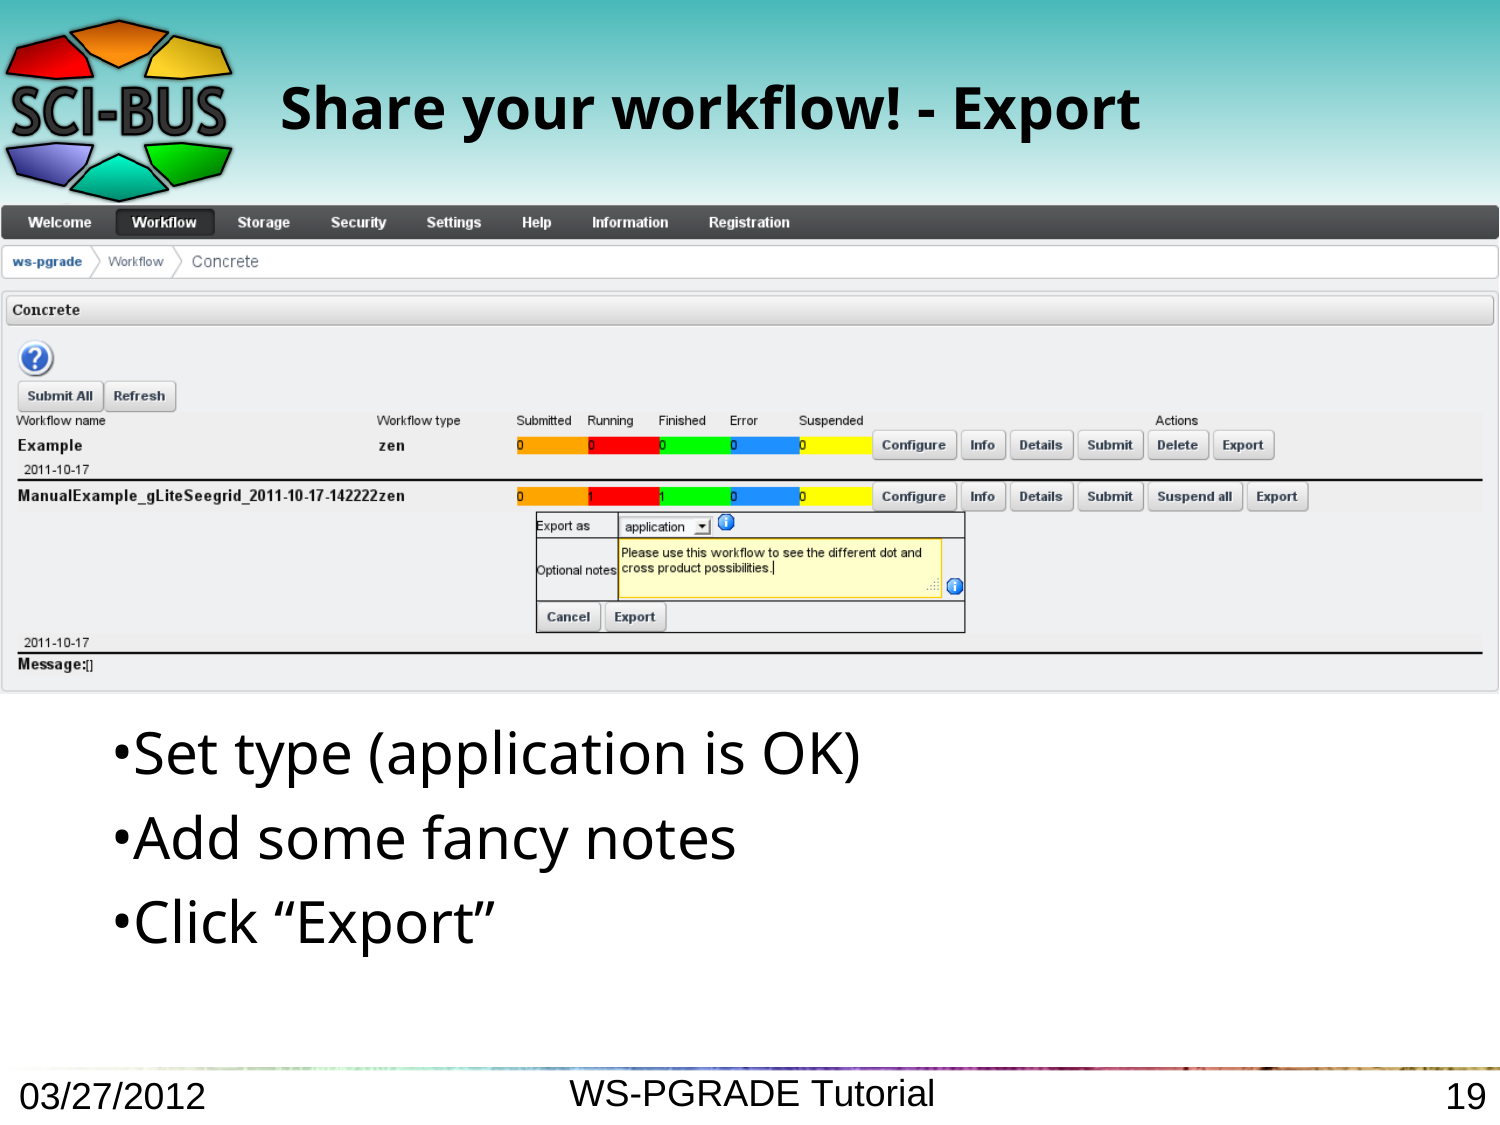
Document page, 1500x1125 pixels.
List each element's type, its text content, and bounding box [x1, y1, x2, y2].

list Set type (application is OK) Add some fancy notes Click “Export” [87, 708, 1426, 964]
title Share your workflow! - Export [265, 29, 1477, 183]
picture [0, 1067, 1500, 1125]
picture [0, 15, 1499, 694]
